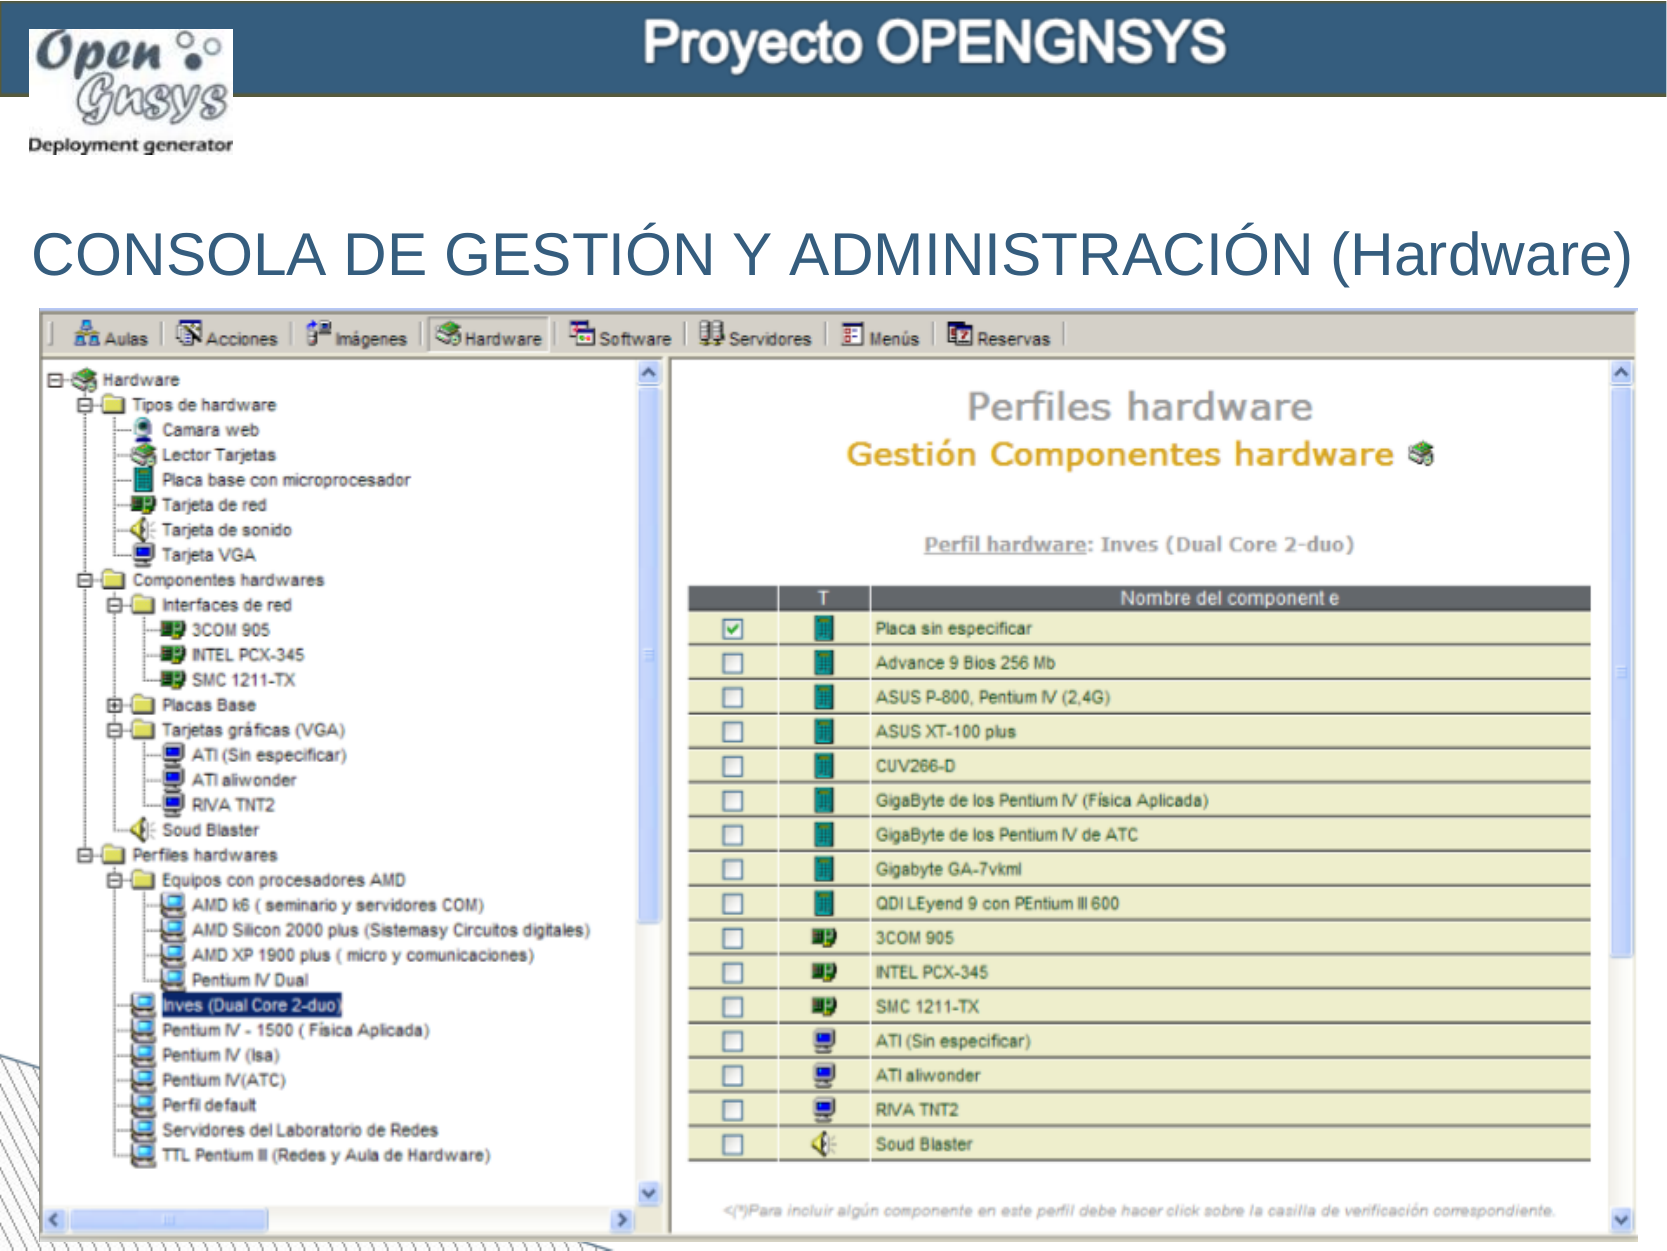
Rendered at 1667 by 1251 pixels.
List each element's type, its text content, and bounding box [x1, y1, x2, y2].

picture [0, 0, 1667, 1251]
text_box CONSOLA DE GESTIÓN Y ADMINISTRACIÓN (Hardware) [7, 220, 1660, 289]
